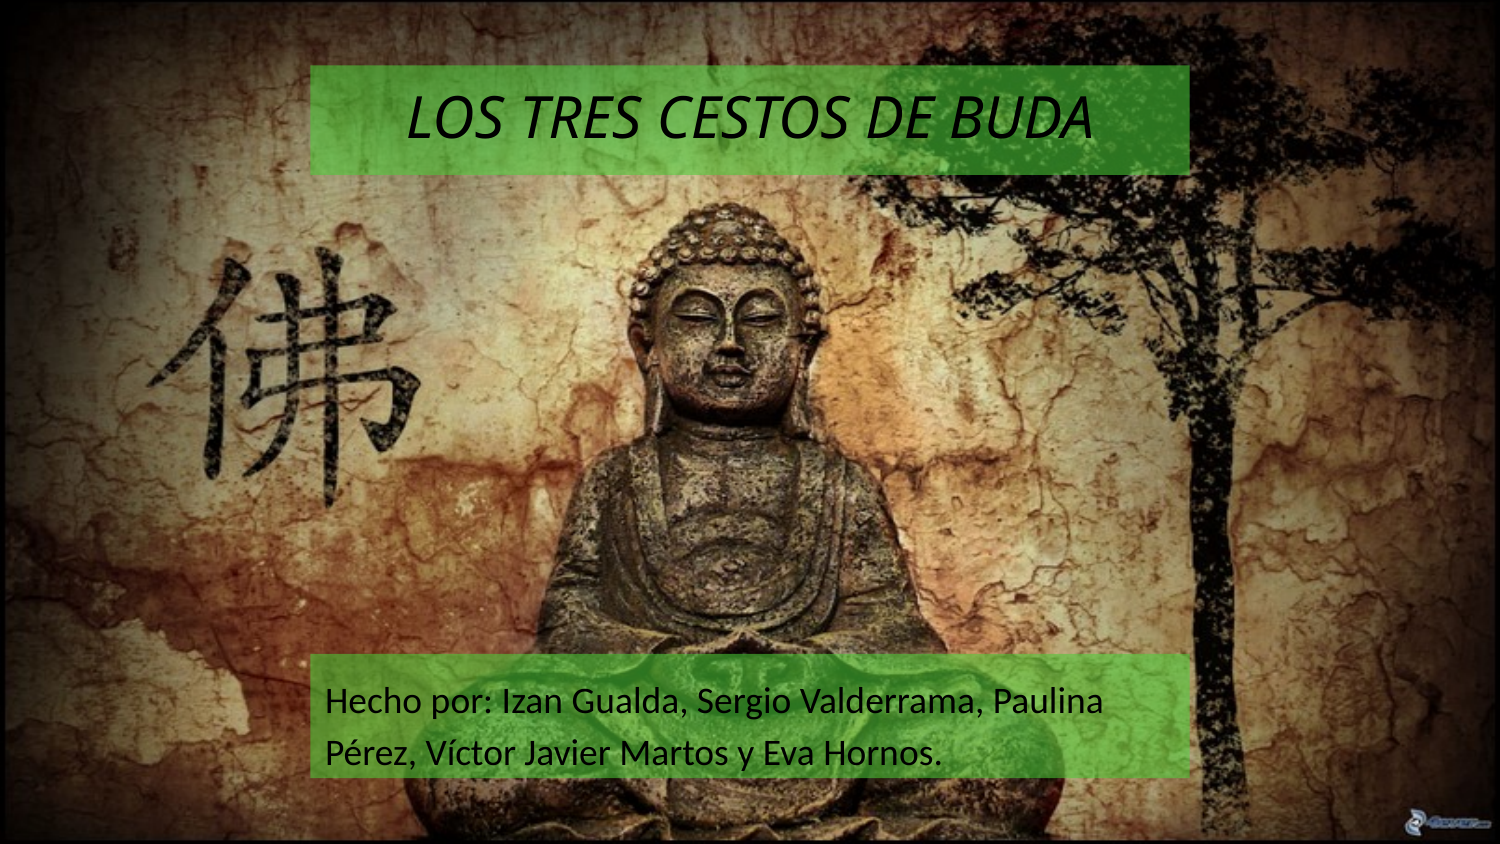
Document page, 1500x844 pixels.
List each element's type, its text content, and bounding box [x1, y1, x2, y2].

picture [0, 0, 1500, 844]
title LOS TRES CESTOS DE BUDA [310, 65, 1190, 175]
subtitle Hecho por: Izan Gualda, Sergio Valderrama, Paulina Pérez, Víctor Javier Martos y Eva Hornos. [310, 653, 1190, 779]
